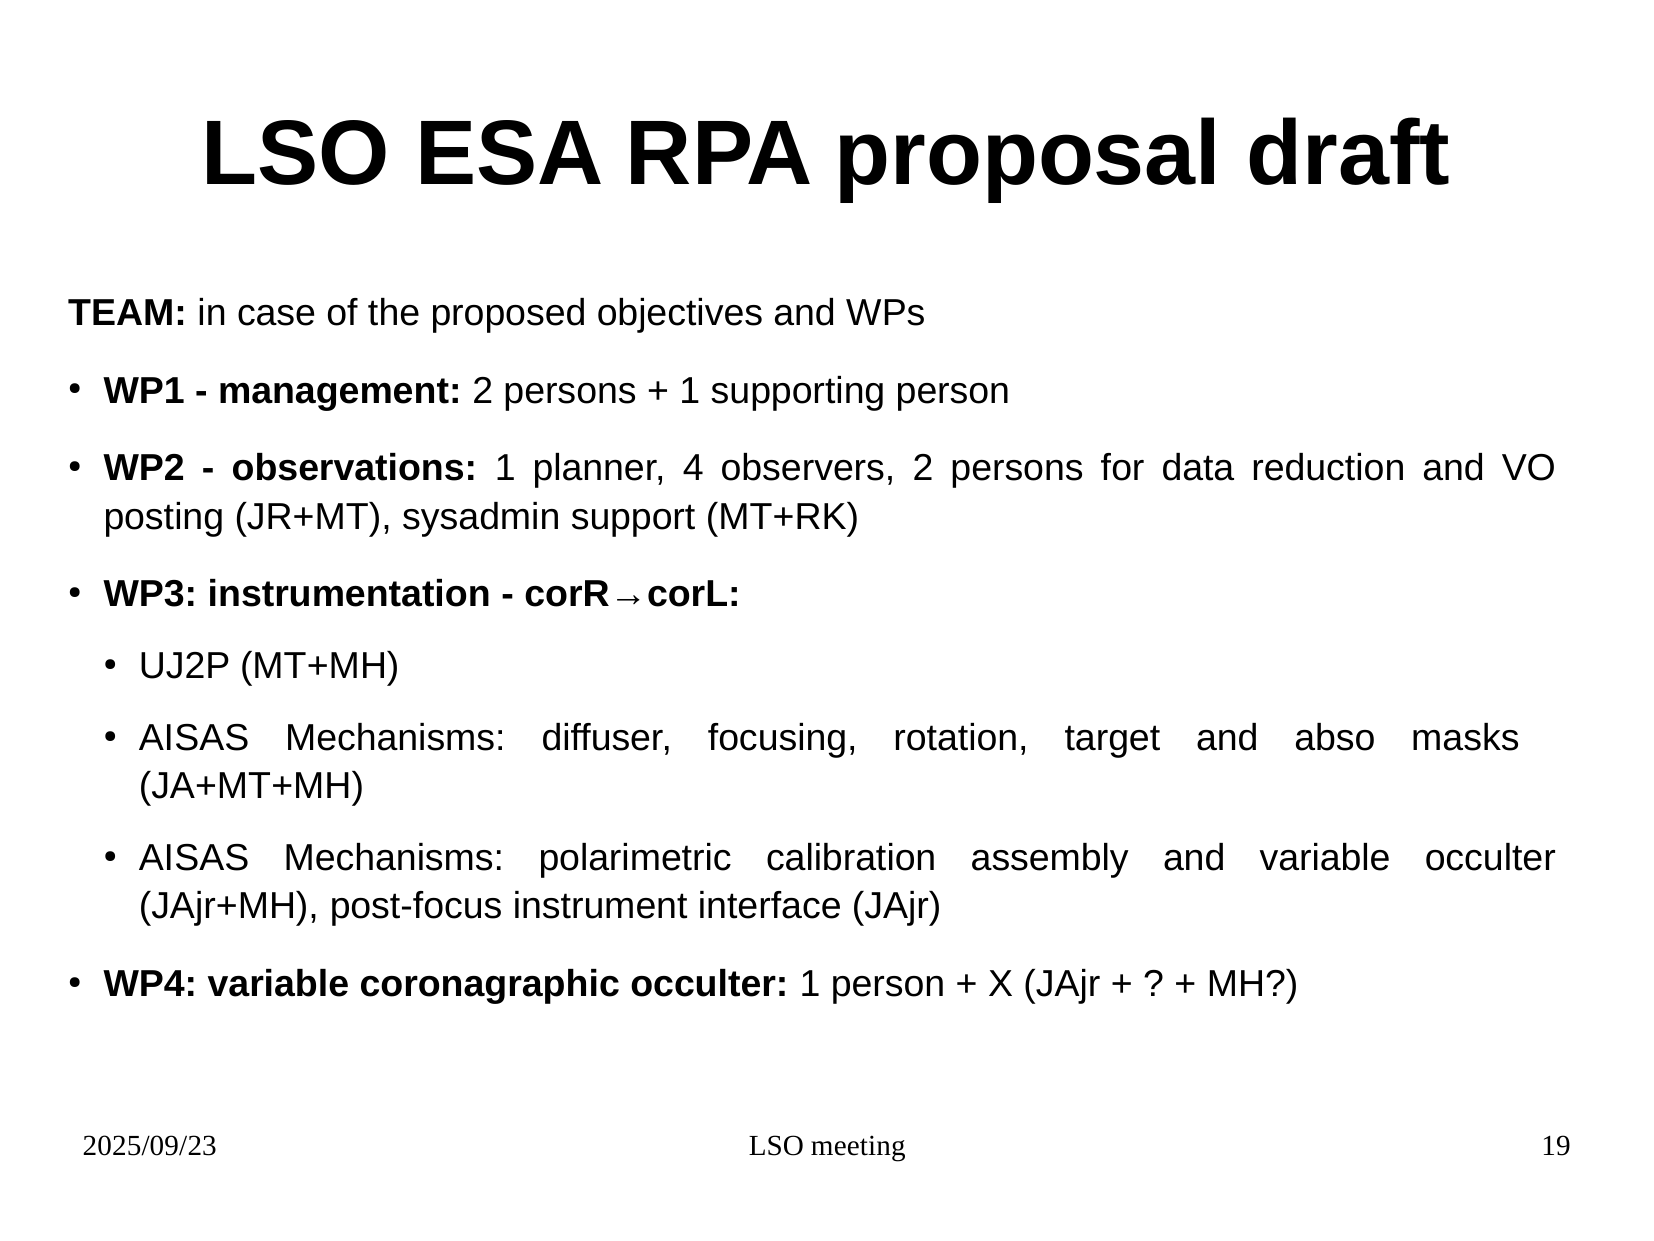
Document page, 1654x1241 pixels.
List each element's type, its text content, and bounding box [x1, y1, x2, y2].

list TEAM: in case of the proposed objectives and WPs WP1 - management: 2 persons + 1 supporting person WP2 - observations: 1 planner, 4 observers, 2 persons for data reduction and VO posting (JR+MT), sysadmin support (MT+RK) WP3: instrumentation - corR→corL: UJ2P (MT+MH) AISAS Mechanisms: diffuser, focusing, rotation, target and abso masks (JA+MT+MH) AISAS Mechanisms: polarimetric calibration assembly and variable occulter (JAjr+MH), post-focus instrument interface (JAjr) WP4: variable coronagraphic occulter: 1 person + X (JAjr + ? + MH?) [68, 285, 1557, 1111]
title LSO ESA RPA proposal draft [82, 49, 1571, 257]
